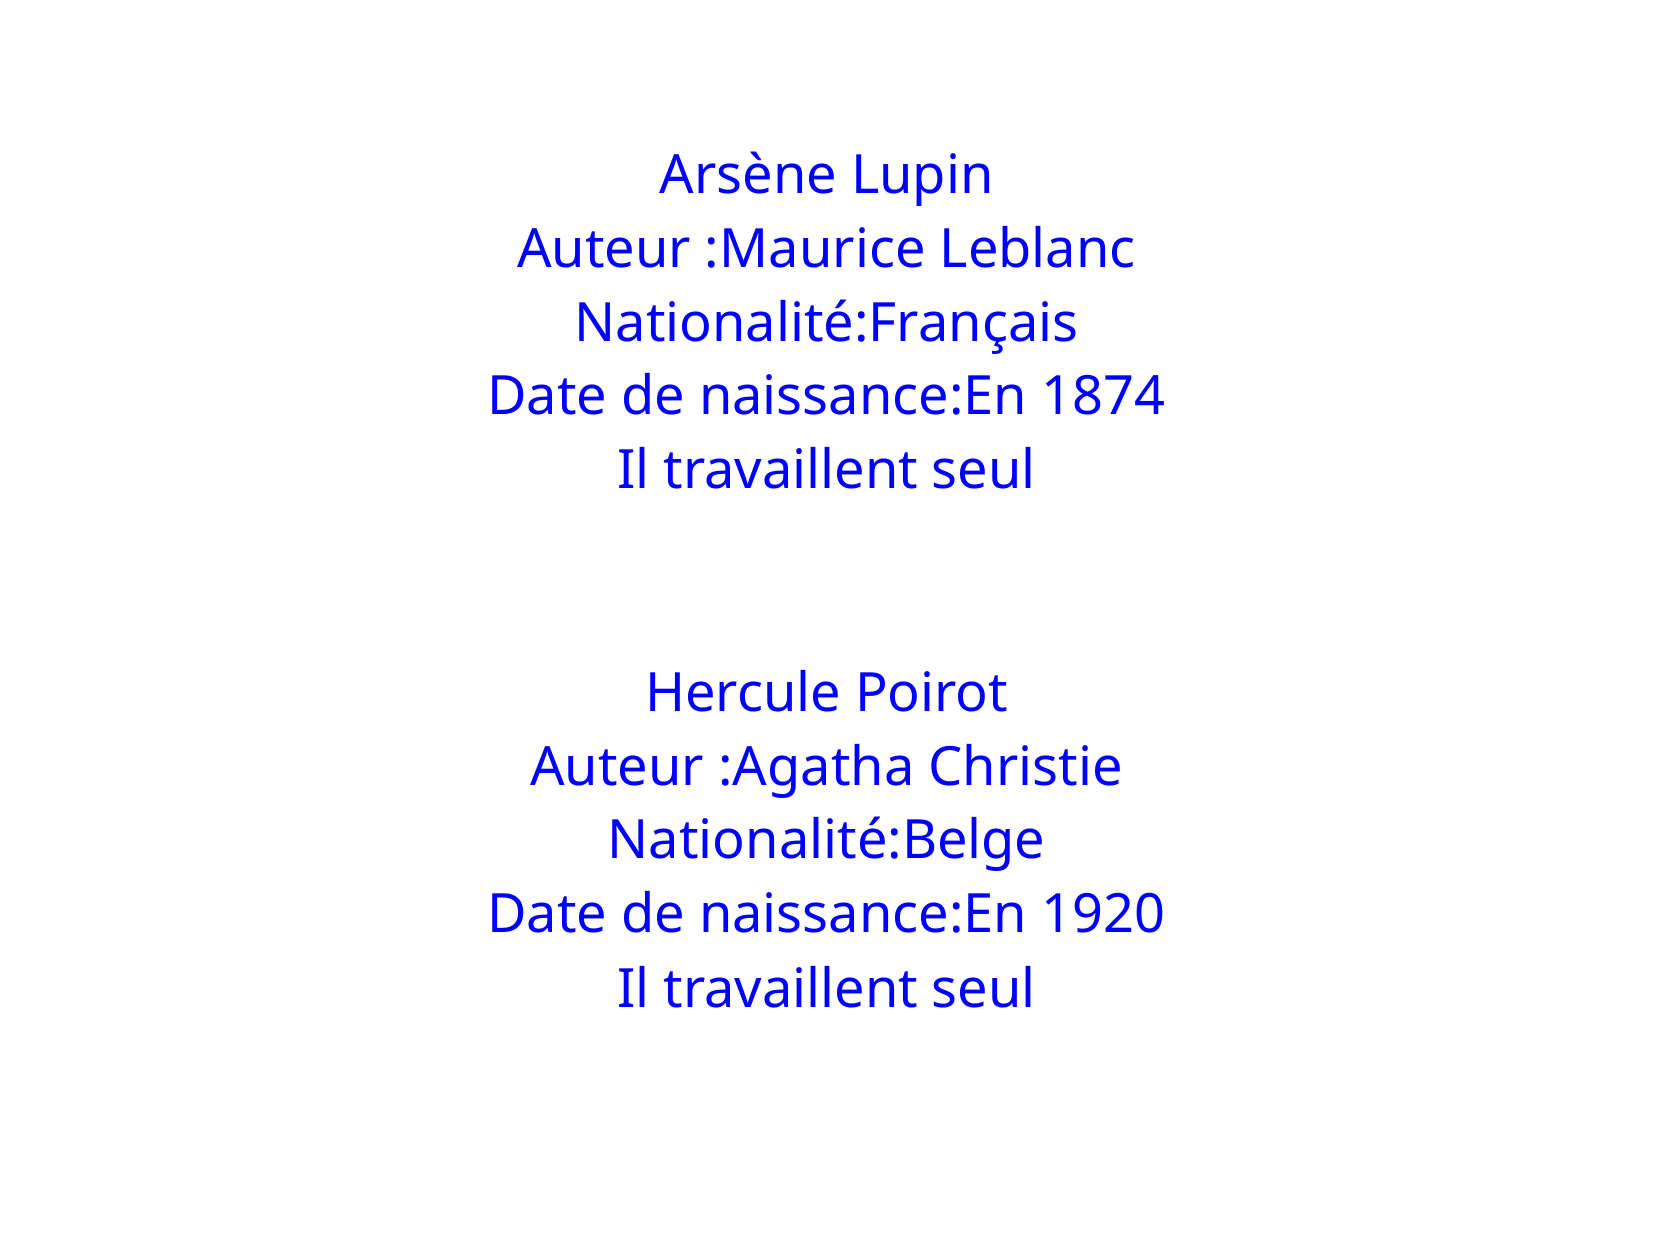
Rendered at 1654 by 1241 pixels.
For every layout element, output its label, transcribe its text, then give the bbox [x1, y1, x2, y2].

subtitle Arsène Lupin Auteur :Maurice Leblanc Nationalité:Français Date de naissance:En 1874 Il travaillent seul Hercule Poirot Auteur :Agatha Christie Nationalité:Belge Date de naissance:En 1920 Il travaillent seul [82, 49, 1571, 1109]
